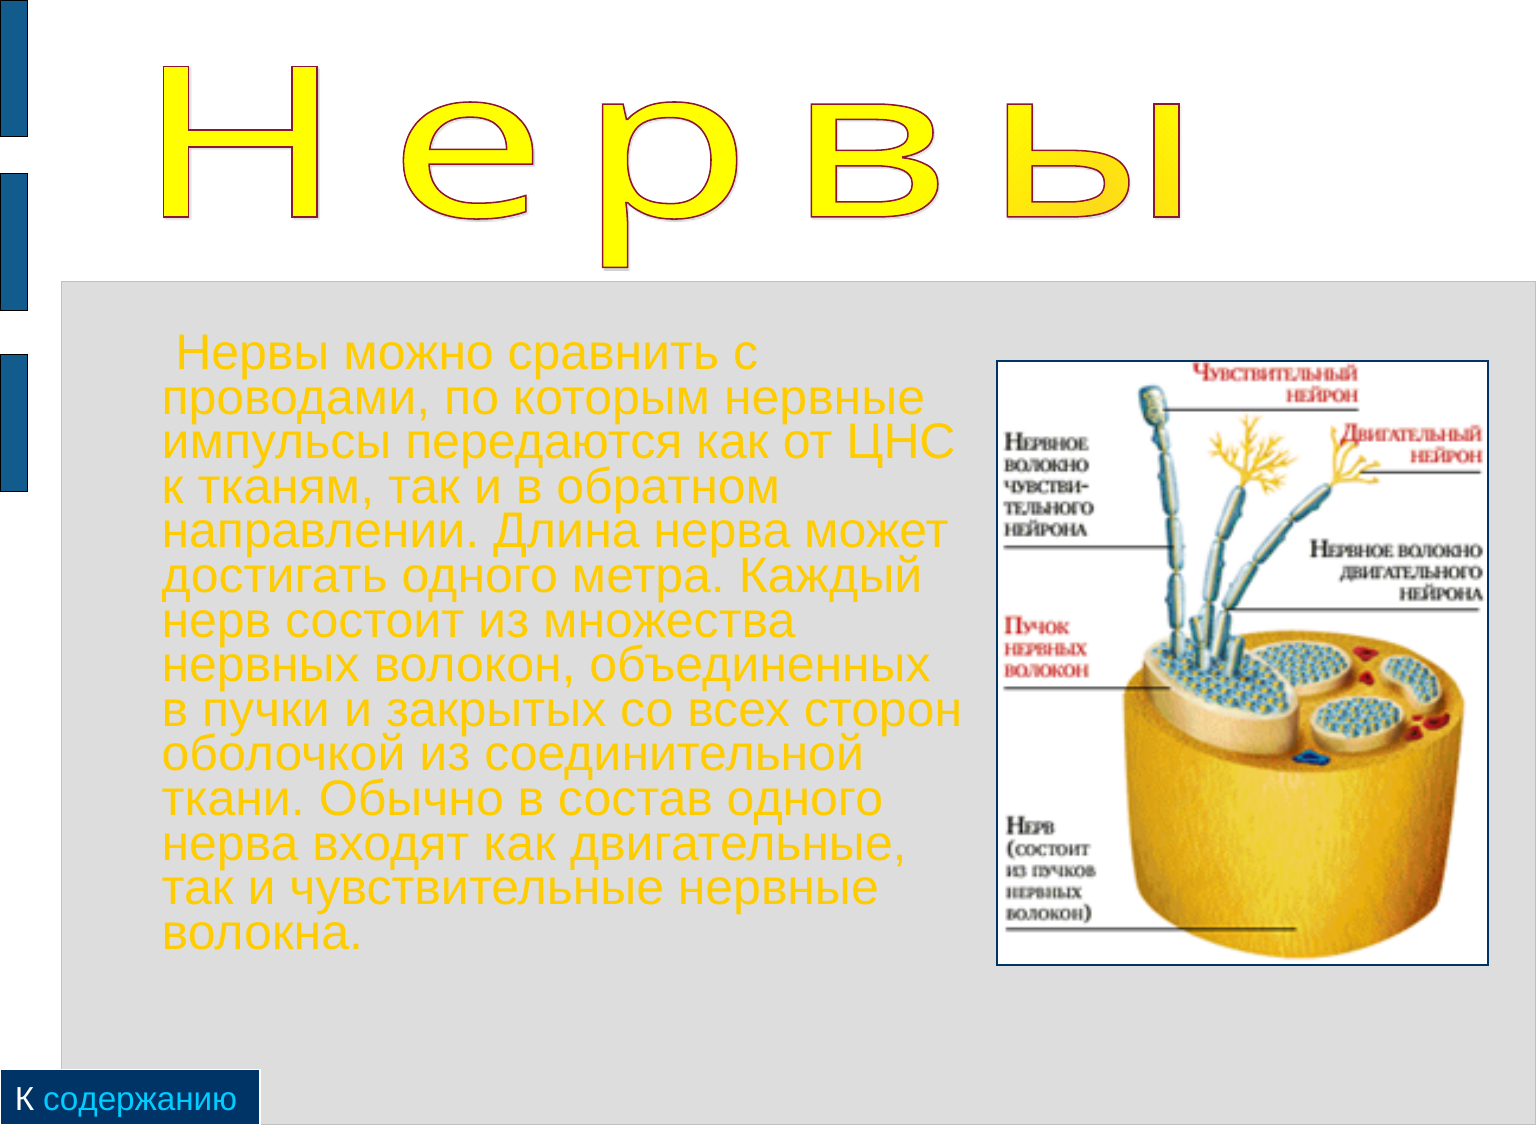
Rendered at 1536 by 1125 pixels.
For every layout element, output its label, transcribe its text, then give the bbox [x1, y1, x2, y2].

text_box Нервы [1154, 104, 1179, 217]
text_box Нервы [403, 101, 533, 220]
text_box Нервы [811, 104, 938, 217]
text_box Нервы [163, 66, 318, 217]
picture [997, 361, 1488, 965]
text_box Нервы [602, 101, 737, 268]
text_box К содержанию [0, 1069, 260, 1125]
text_box Нервы [1007, 104, 1129, 217]
list Нервы можно сравнить с проводами, по которым нервные импульсы передаются как от ЦНС к тканям, так и в обратном направлении. Длина нерва может достигать одного метра. Каждый нерв состоит из множества нервных волокон, объединенных в пучки и закрытых со всех сторон оболочкой из соединительной ткани. Обычно в состав одного нерва входят как двигательные, так и чувствительные нервные волокна. [90, 326, 986, 1047]
